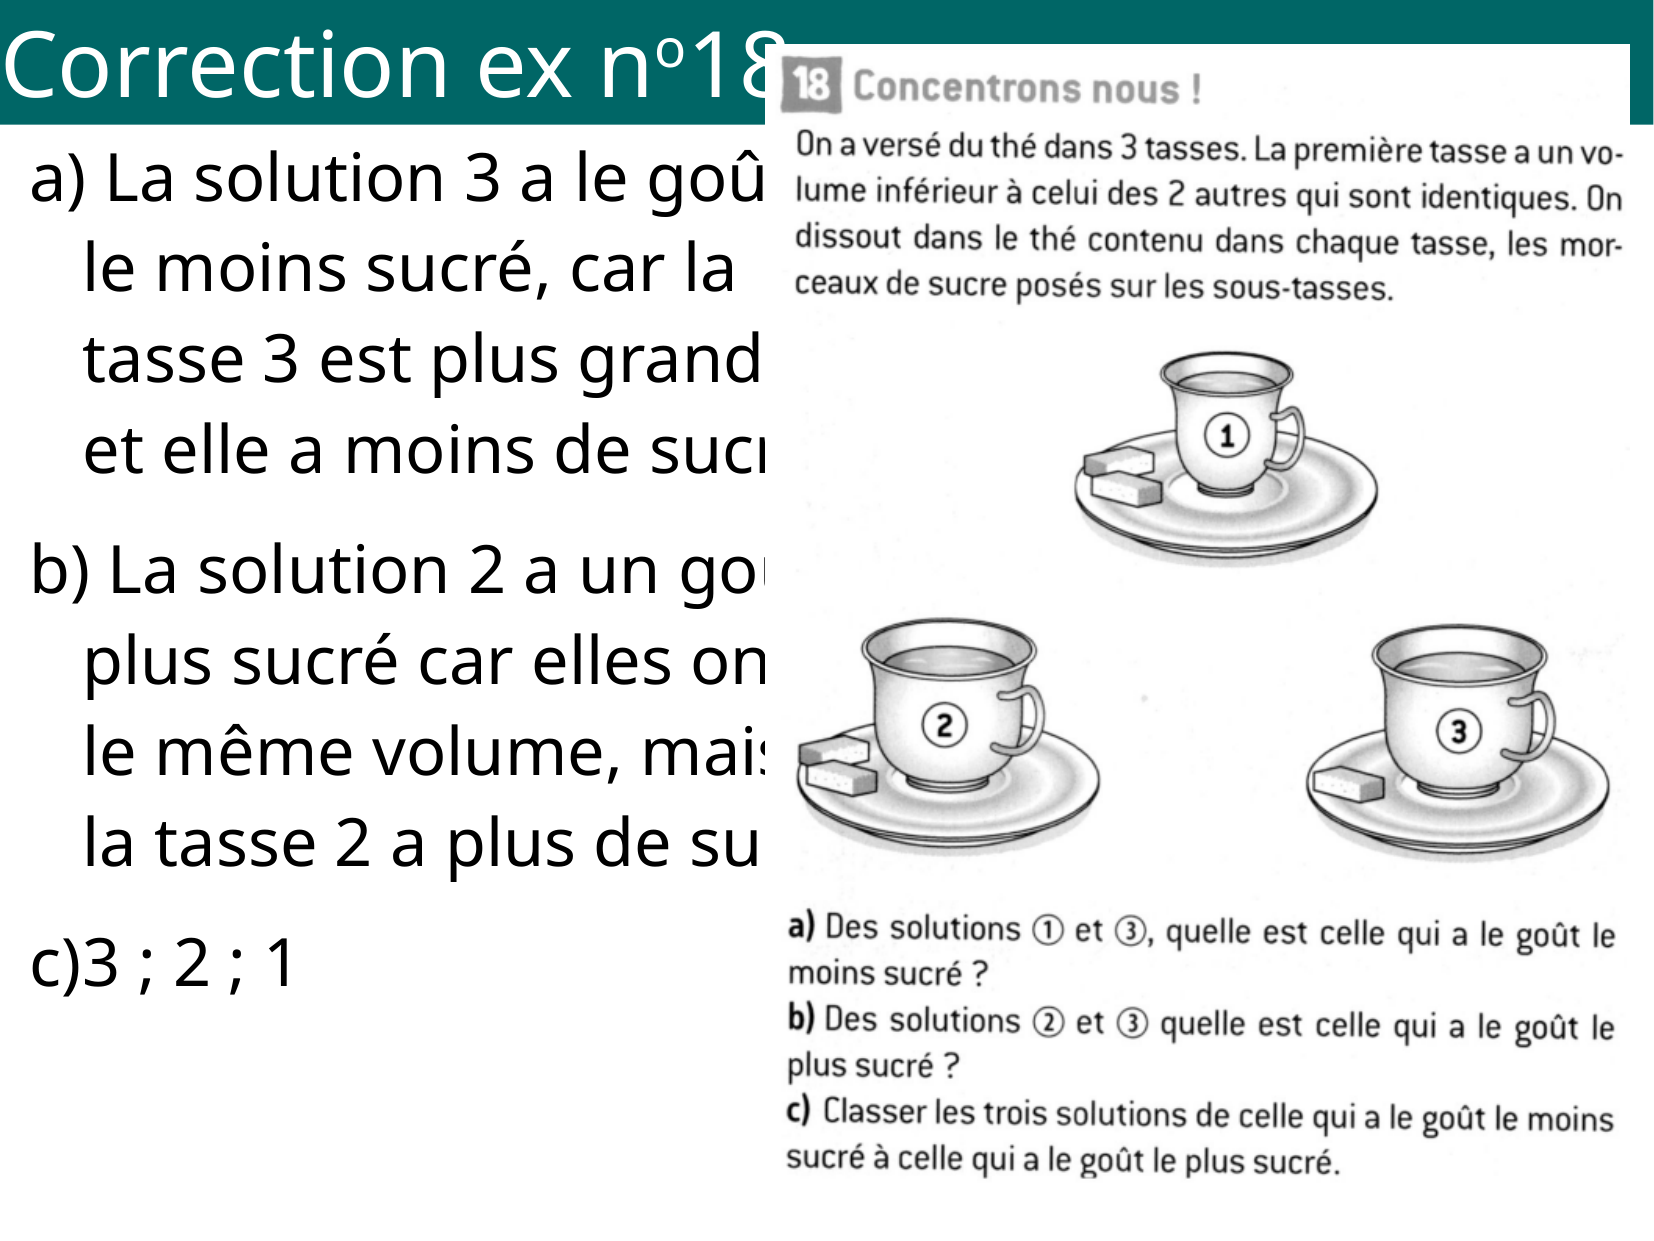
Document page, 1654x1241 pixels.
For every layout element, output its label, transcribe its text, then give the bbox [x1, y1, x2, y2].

list La solution 3 a le goût le moins sucré, car la tasse 3 est plus grande et elle a moins de sucre. La solution 2 a un goût plus sucré car elles ont le même volume, mais la tasse 2 a plus de sucre. 3 ; 2 ; 1 [11, 129, 1642, 1229]
title Correction ex no18 [0, 4, 1654, 120]
picture [765, 44, 1630, 1193]
